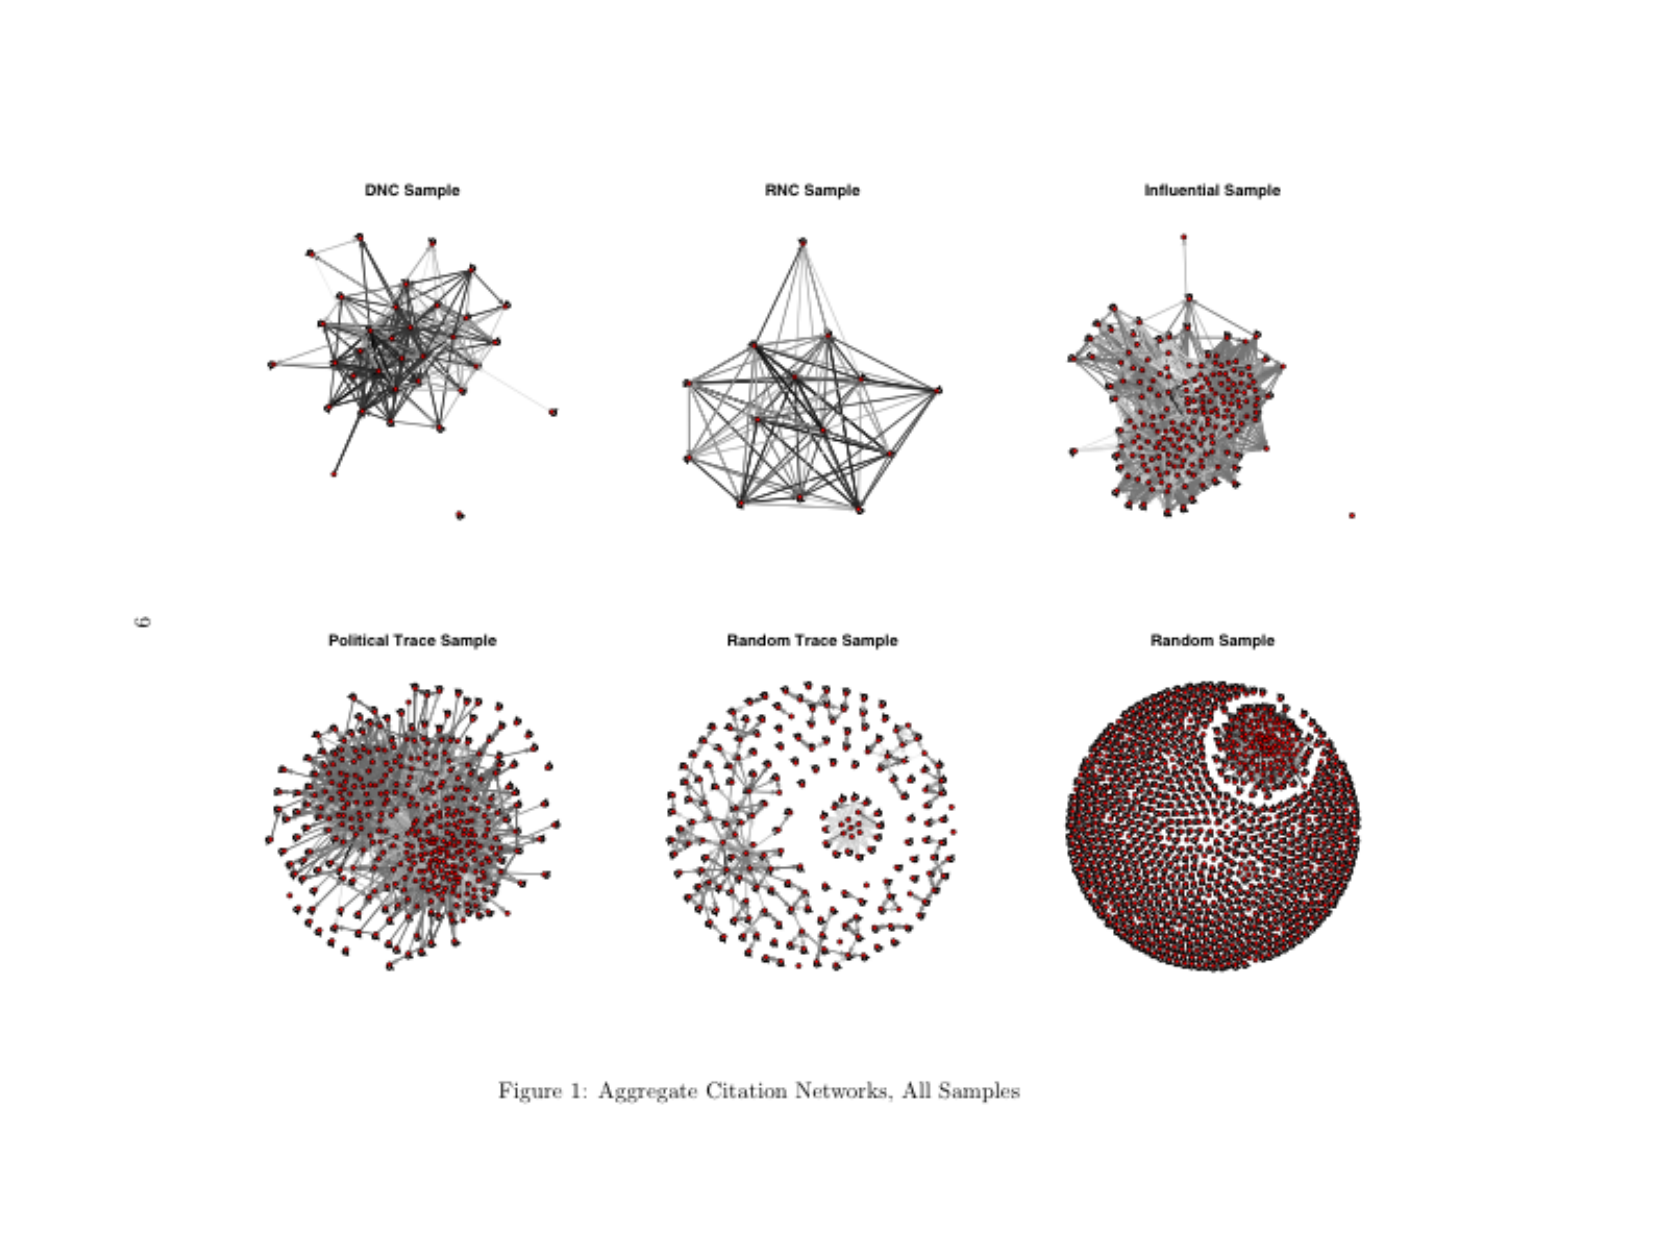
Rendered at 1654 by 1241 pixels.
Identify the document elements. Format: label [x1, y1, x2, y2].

picture [95, 69, 1583, 1241]
